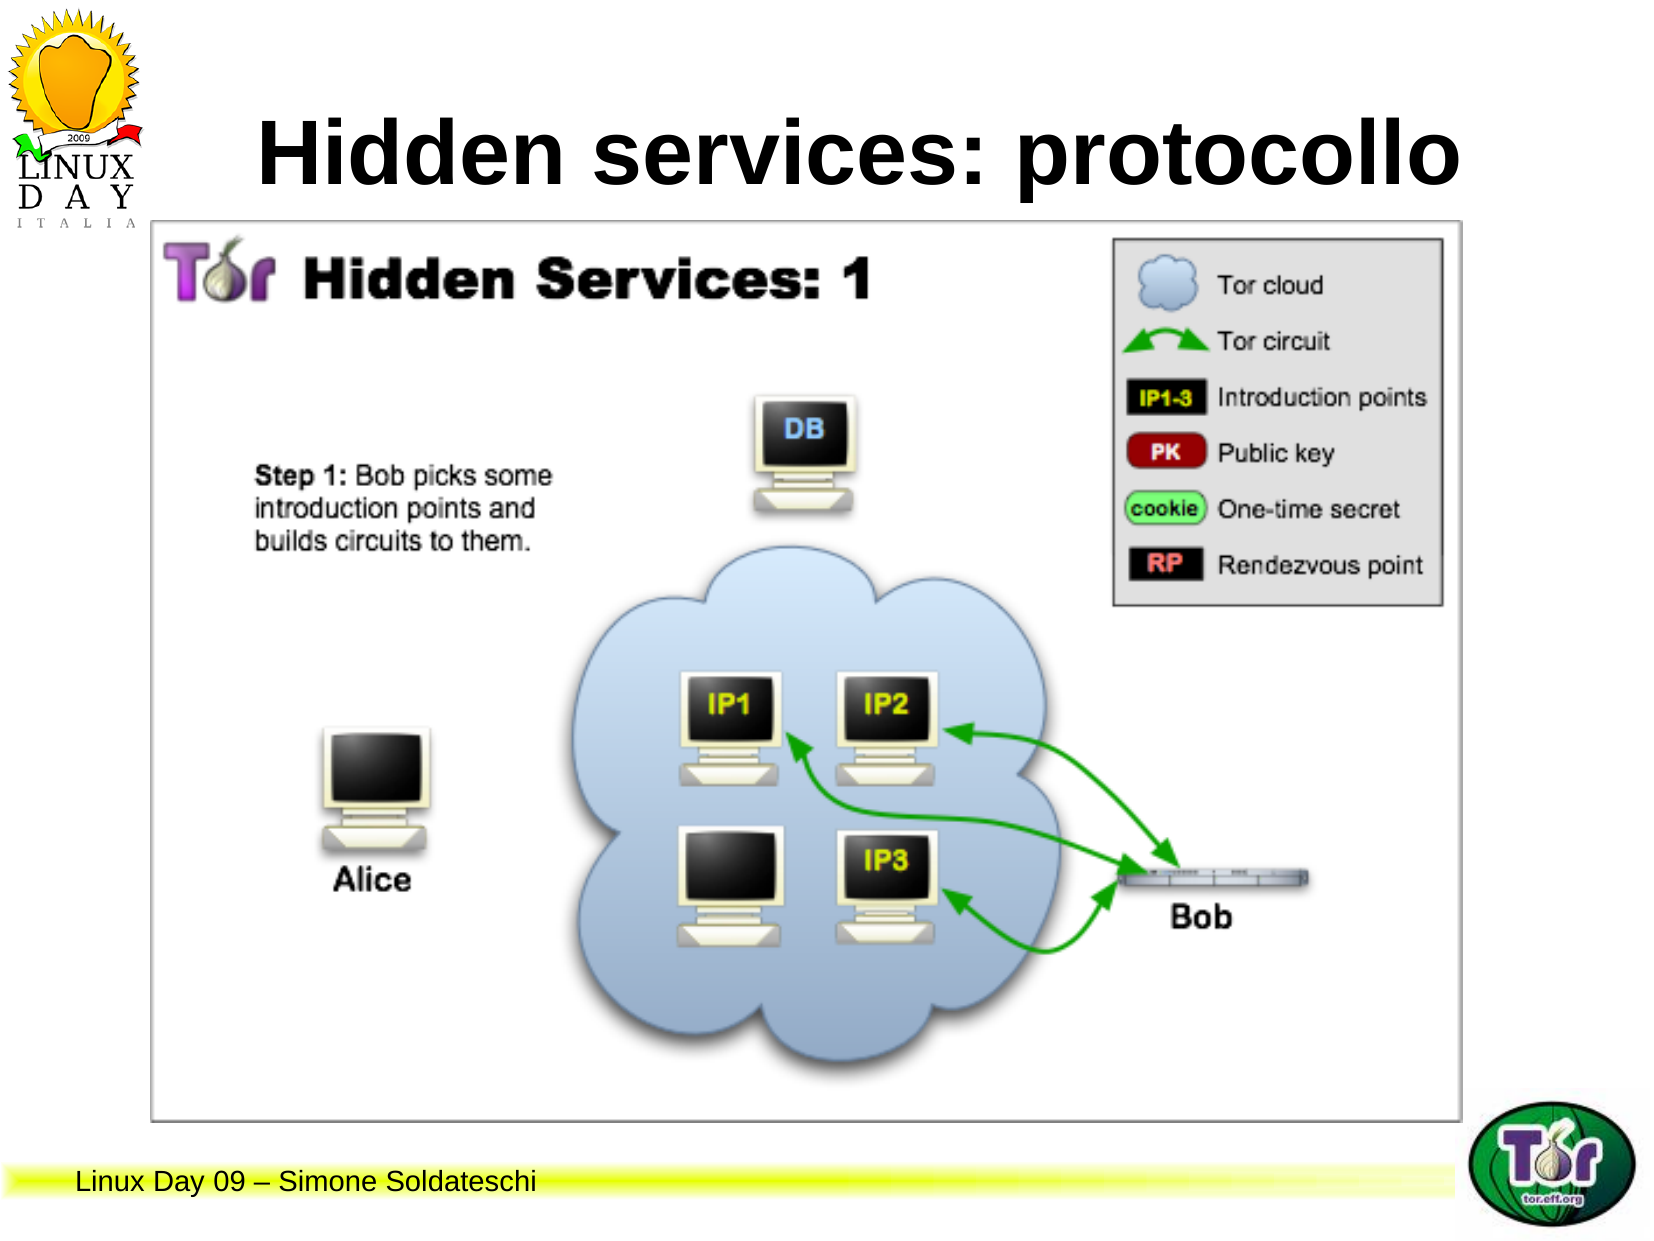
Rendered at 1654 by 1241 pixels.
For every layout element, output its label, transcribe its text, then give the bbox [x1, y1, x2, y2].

title Hidden services: protocollo [150, 49, 1571, 257]
picture [0, 0, 1650, 1241]
